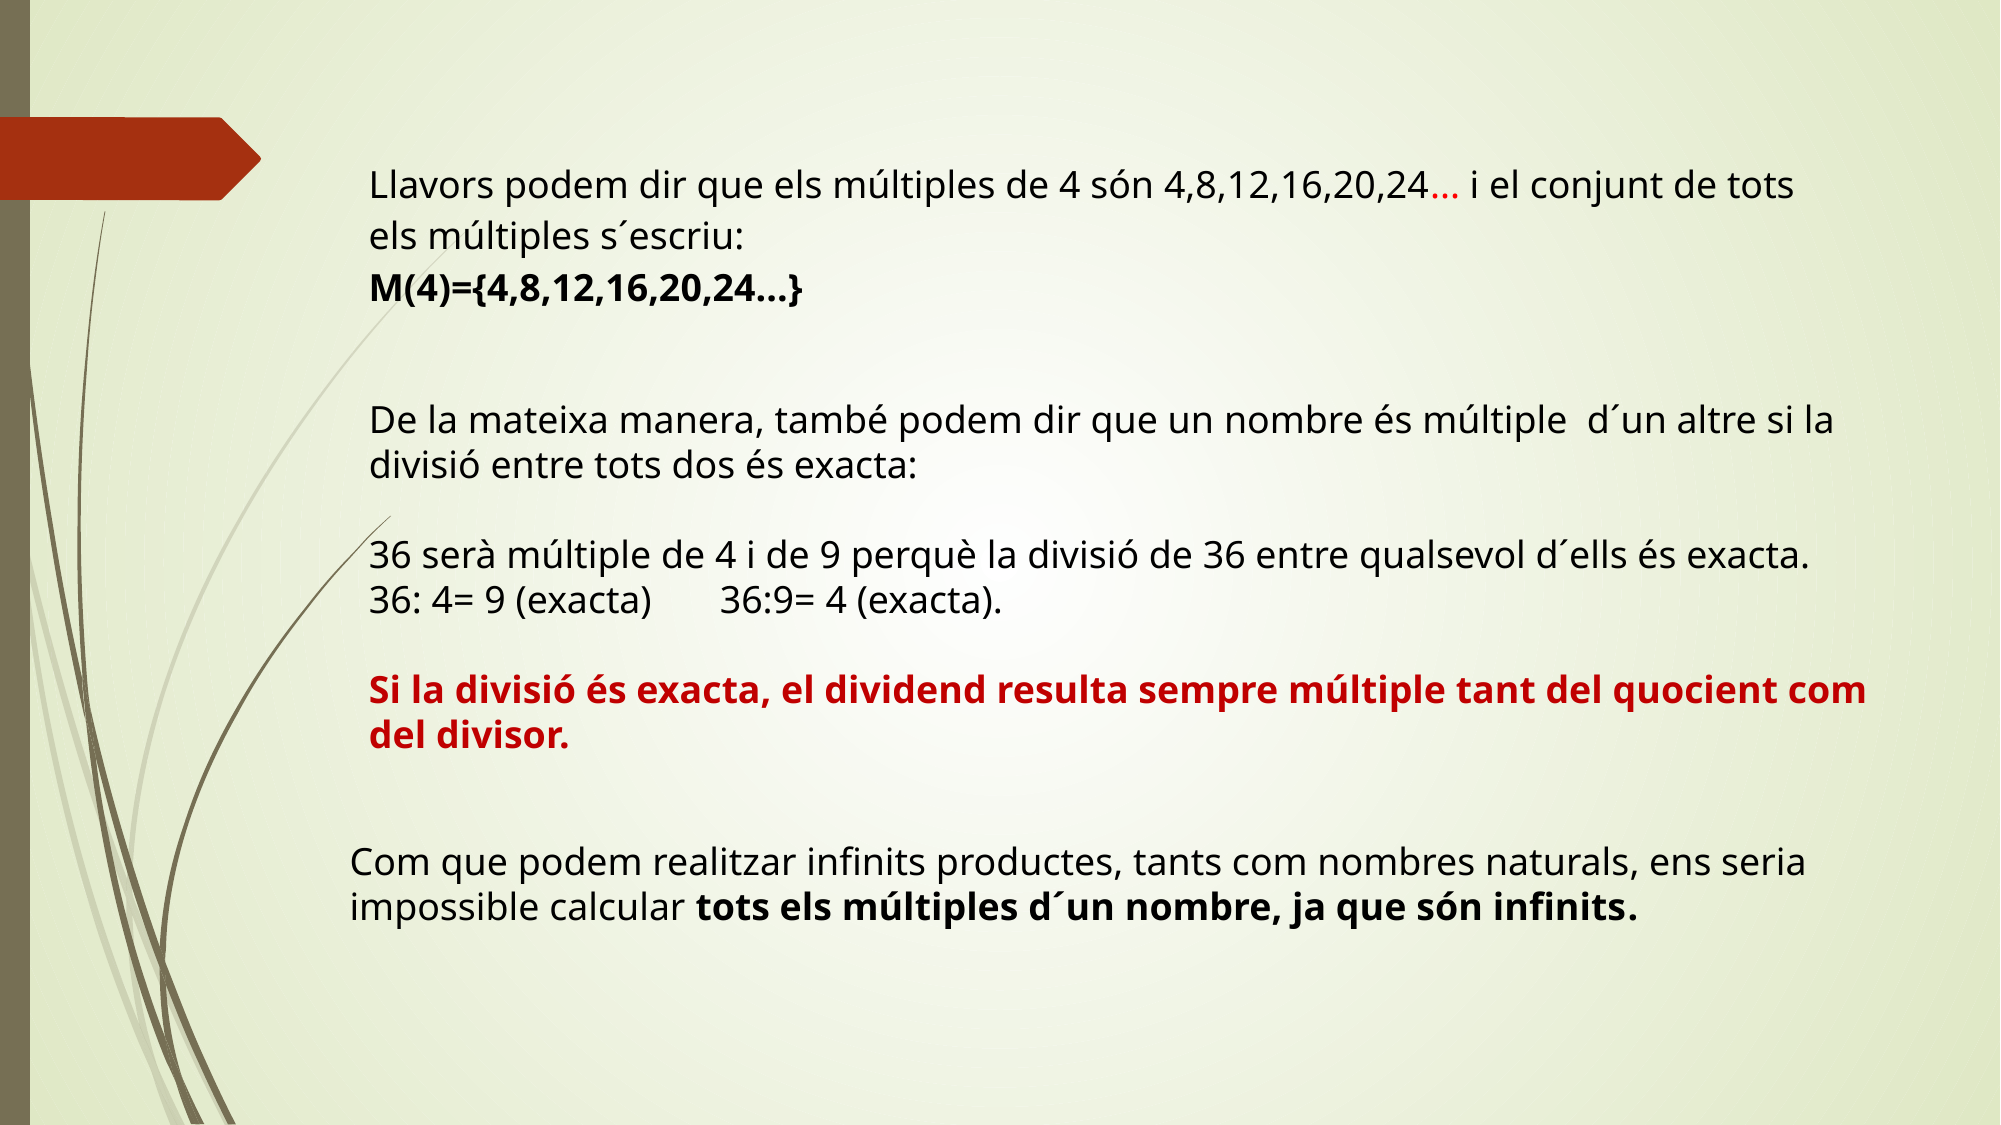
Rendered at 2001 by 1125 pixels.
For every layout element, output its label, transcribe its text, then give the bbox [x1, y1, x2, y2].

text_box Com que podem realitzar infinits productes, tants com nombres naturals, ens seria impossible calcular tots els múltiples d´un nombre, ja que són infinits. [335, 831, 1842, 936]
text_box De la mateixa manera, també podem dir que un nombre és múltiple d´un altre si la divisió entre tots dos és exacta: 36 serà múltiple de 4 i de 9 perquè la divisió de 36 entre qualsevol d´ells és exacta. 36: 4= 9 (exacta) 36:9= 4 (exacta). Si la divisió és exacta, el dividend resulta sempre múltiple tant del quocient com del divisor. [354, 388, 1895, 763]
text_box Llavors podem dir que els múltiples de 4 són 4,8,12,16,20,24... i el conjunt de tots els múltiples s´escriu: M(4)={4,8,12,16,20,24...} [354, 151, 1823, 320]
